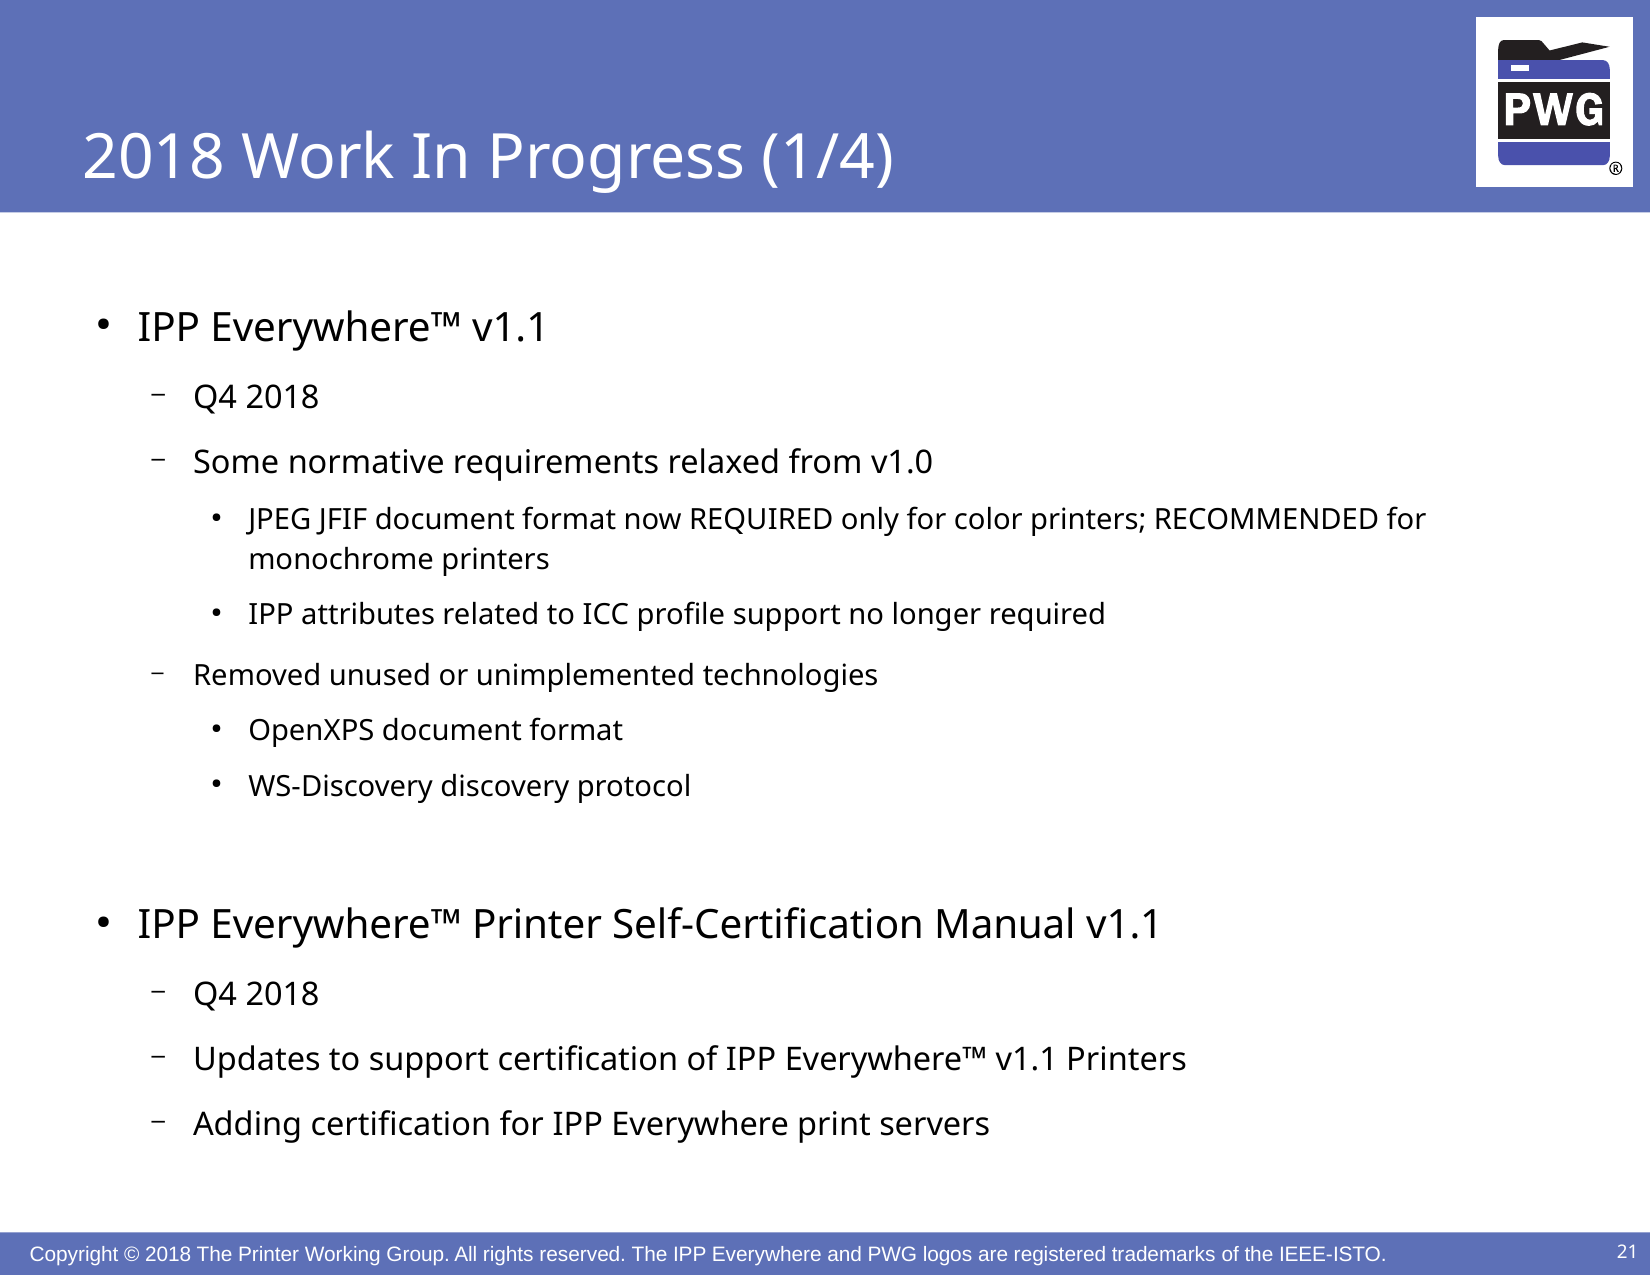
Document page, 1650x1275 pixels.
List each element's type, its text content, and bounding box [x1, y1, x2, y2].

title 2018 Work In Progress (1/4) [82, 8, 1449, 198]
list IPP Everywhere™ v1.1 Q4 2018 Some normative requirements relaxed from v1.0 JPEG JFIF document format now REQUIRED only for color printers; RECOMMENDED for monochrome printers IPP attributes related to ICC profile support no longer required Removed unused or unimplemented technologies OpenXPS document format WS-Discovery discovery protocol IPP Everywhere™ Printer Self-Certification Manual v1.1 Q4 2018 Updates to support certification of IPP Everywhere™ v1.1 Printers Adding certification for IPP Everywhere print servers [82, 298, 1568, 1156]
